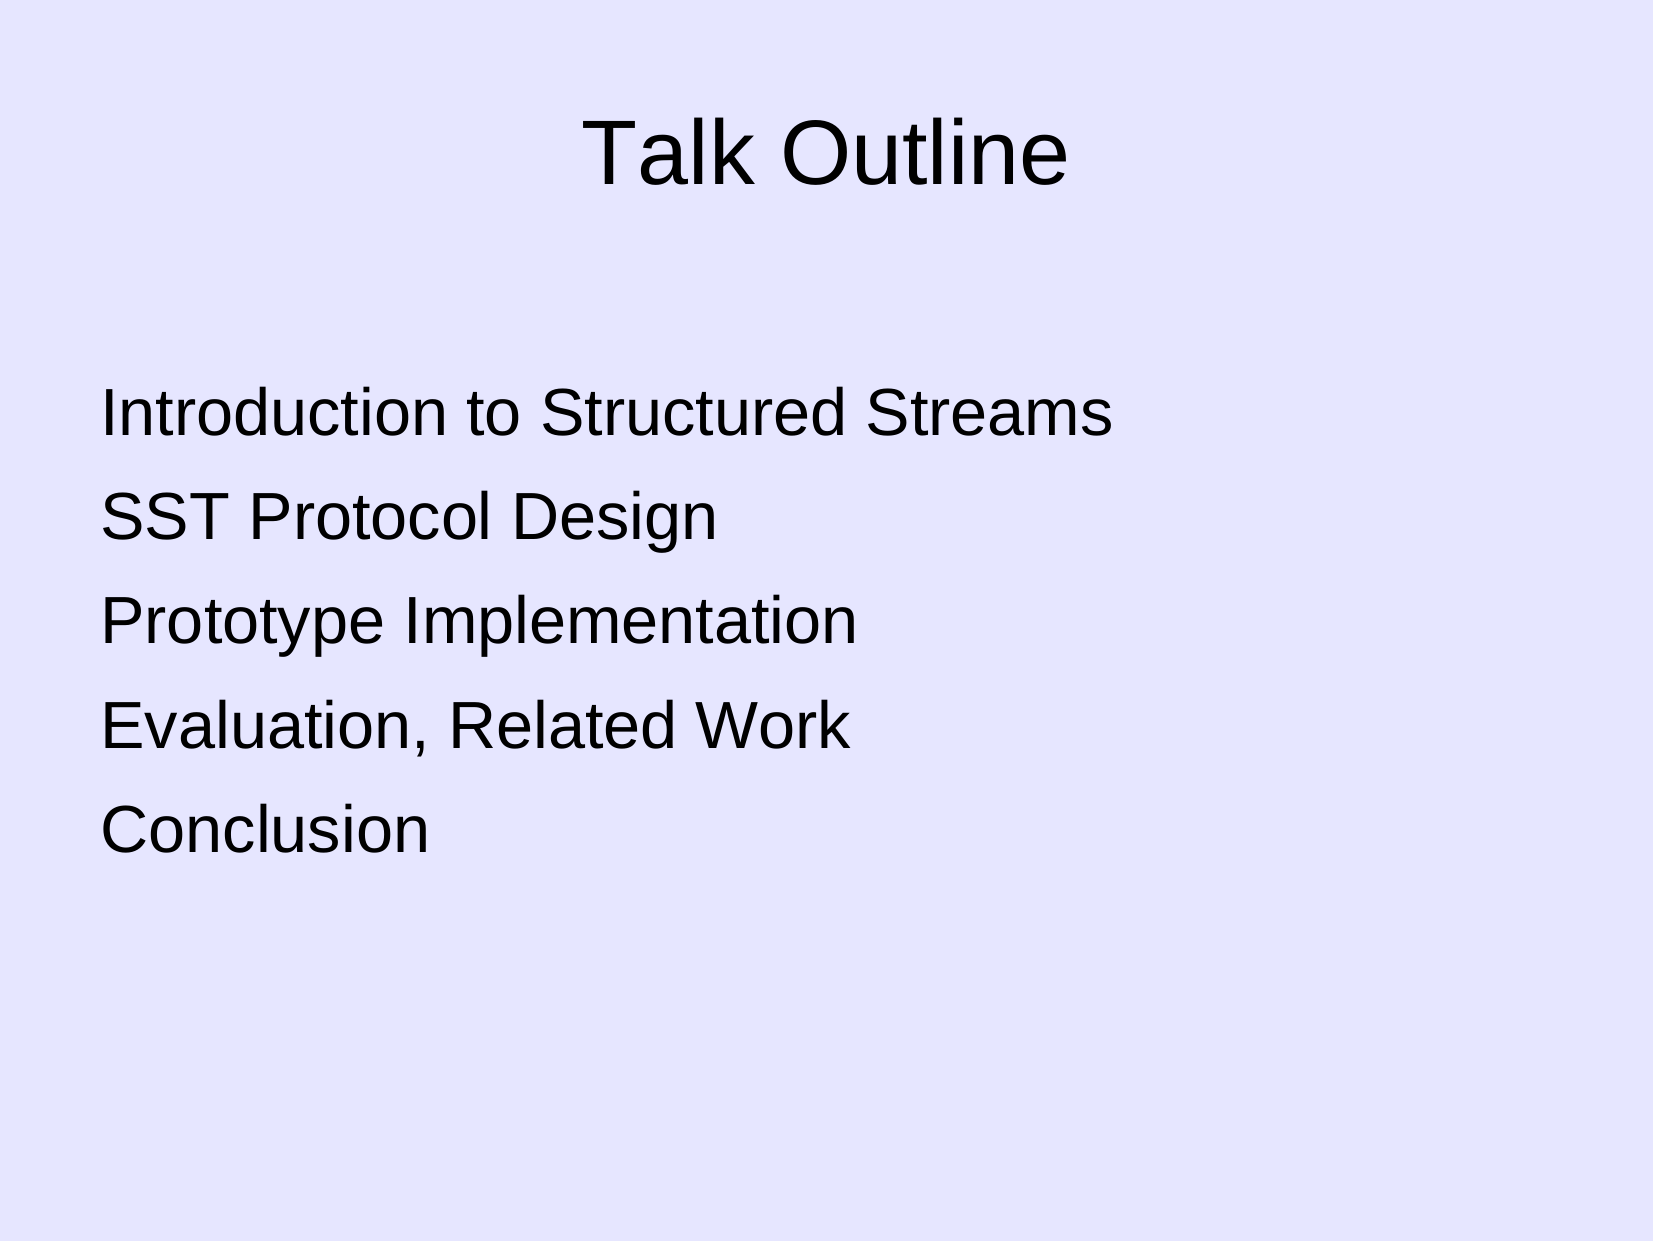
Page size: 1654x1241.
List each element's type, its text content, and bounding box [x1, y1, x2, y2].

title Talk Outline [82, 49, 1571, 257]
list Introduction to Structured Streams SST Protocol Design Prototype Implementation Evaluation, Related Work Conclusion [82, 375, 1571, 1095]
